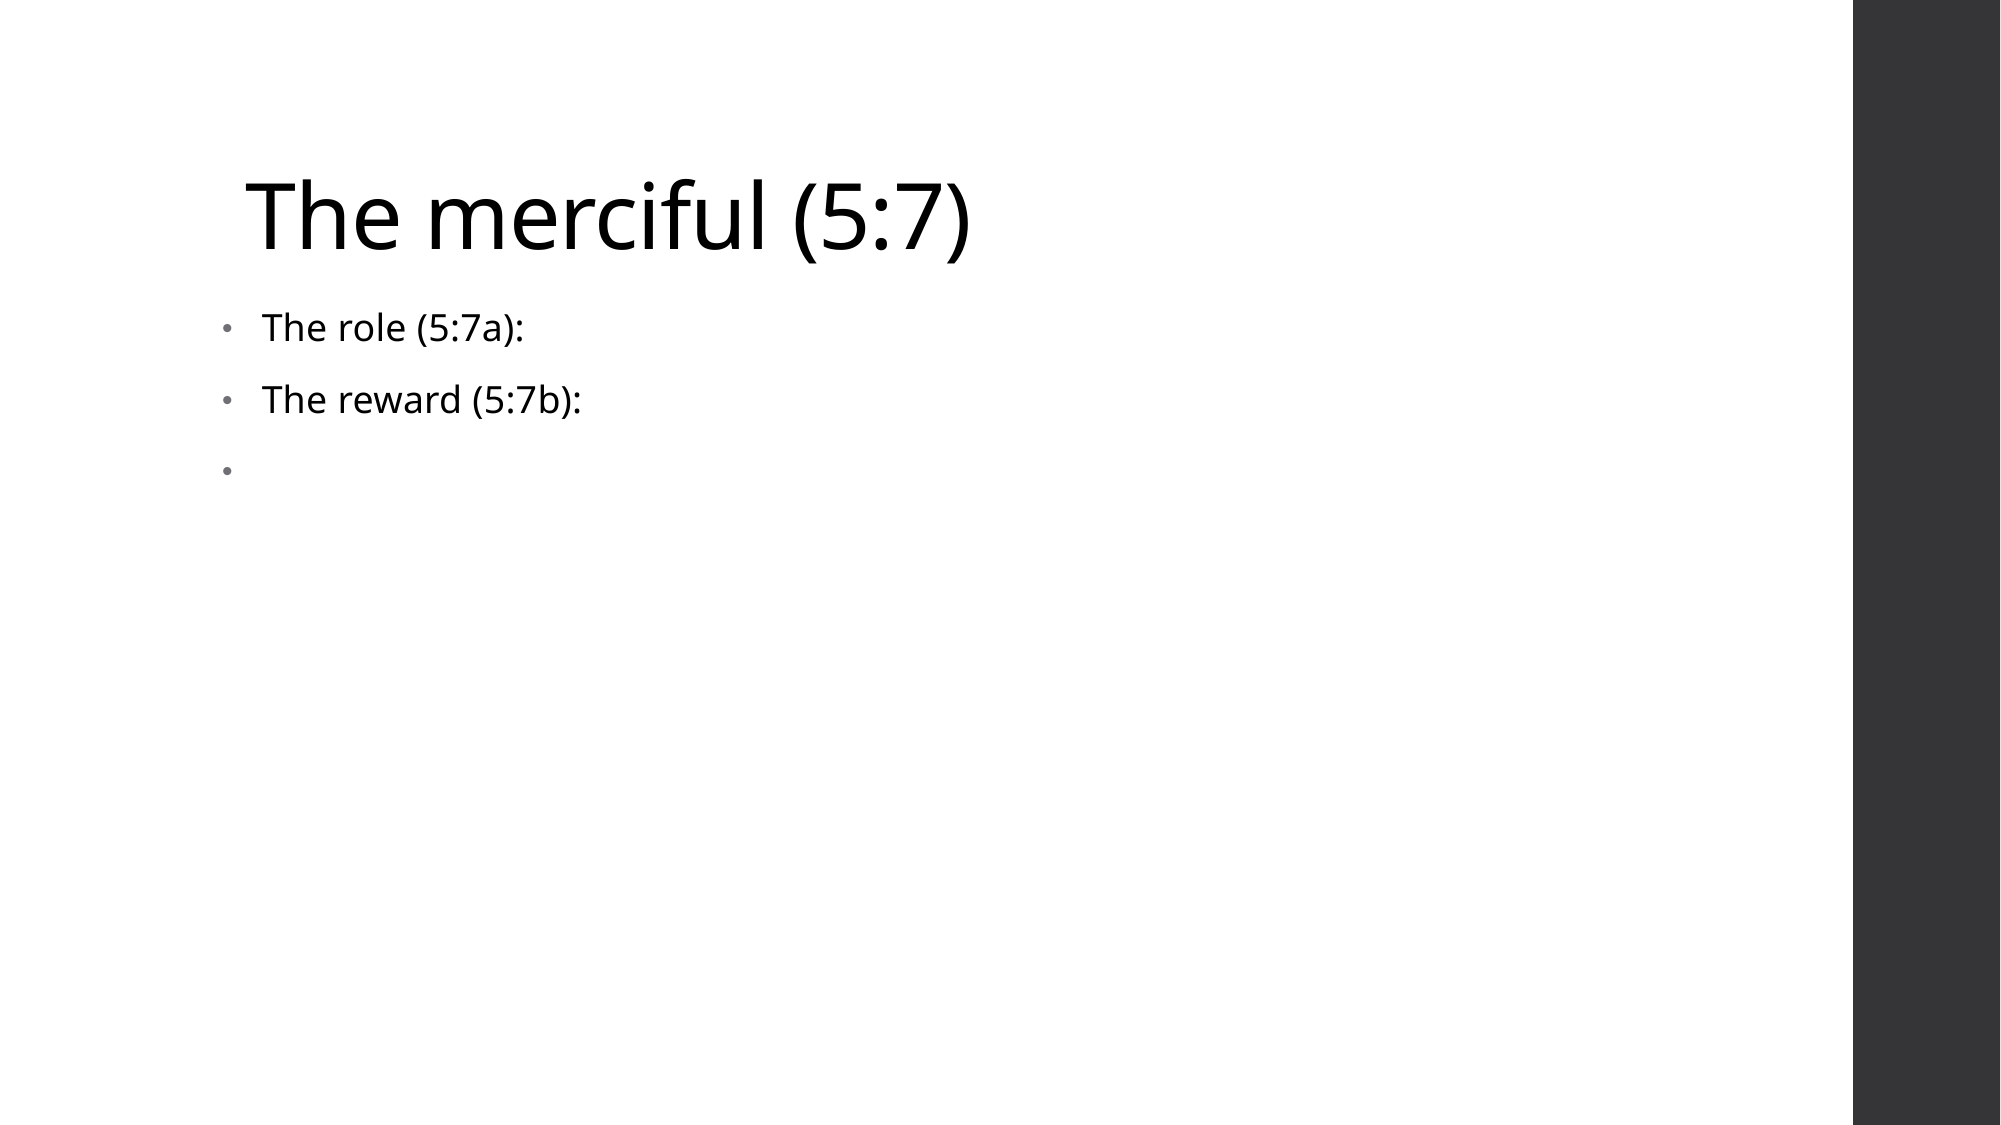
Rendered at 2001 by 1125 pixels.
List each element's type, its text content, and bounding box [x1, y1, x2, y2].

list The role (5:7a): The reward (5:7b): [206, 299, 1617, 1014]
title The merciful (5:7) [206, 60, 1797, 278]
